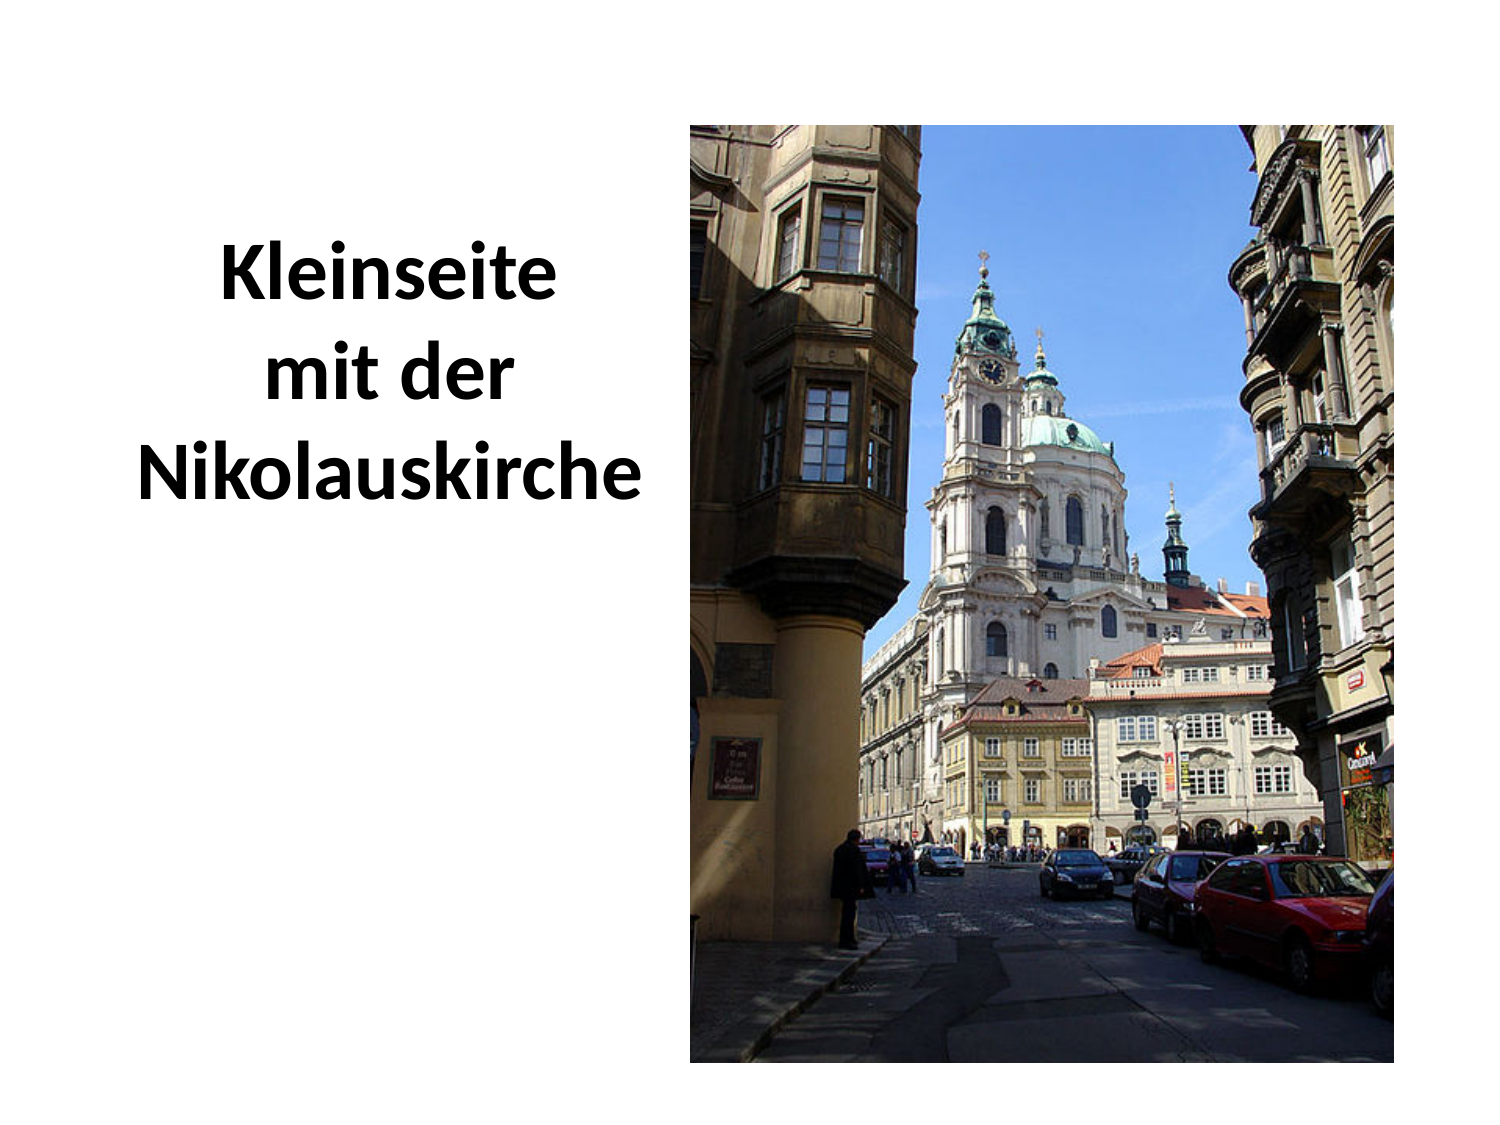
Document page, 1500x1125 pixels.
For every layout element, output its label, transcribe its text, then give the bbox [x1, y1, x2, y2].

picture [690, 125, 1394, 1063]
title Kleinseite mit der Nikolauskirche [41, 101, 739, 632]
